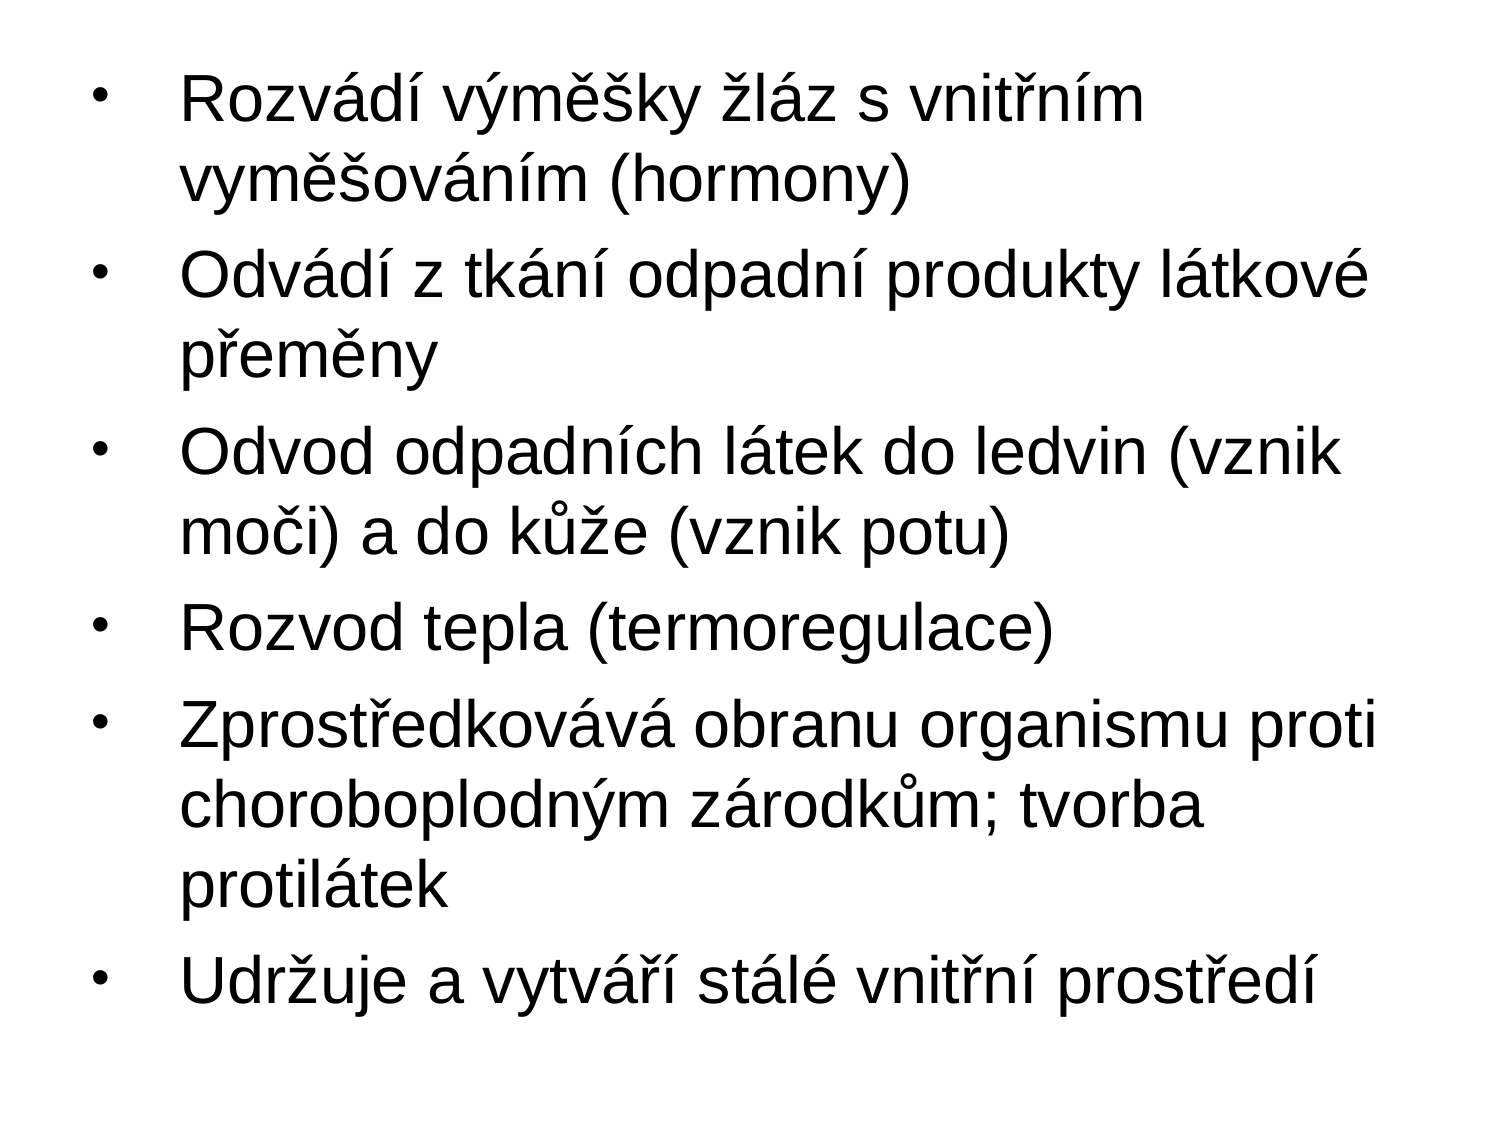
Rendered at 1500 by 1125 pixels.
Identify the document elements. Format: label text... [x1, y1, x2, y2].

list Rozvádí výměšky žláz s vnitřním vyměšováním (hormony) Odvádí z tkání odpadní produkty látkové přeměny Odvod odpadních látek do ledvin (vznik moči) a do kůže (vznik potu) Rozvod tepla (termoregulace) Zprostředkovává obranu organismu proti choroboplodným zárodkům; tvorba protilátek Udržuje a vytváří stálé vnitřní prostředí [76, 46, 1427, 1122]
